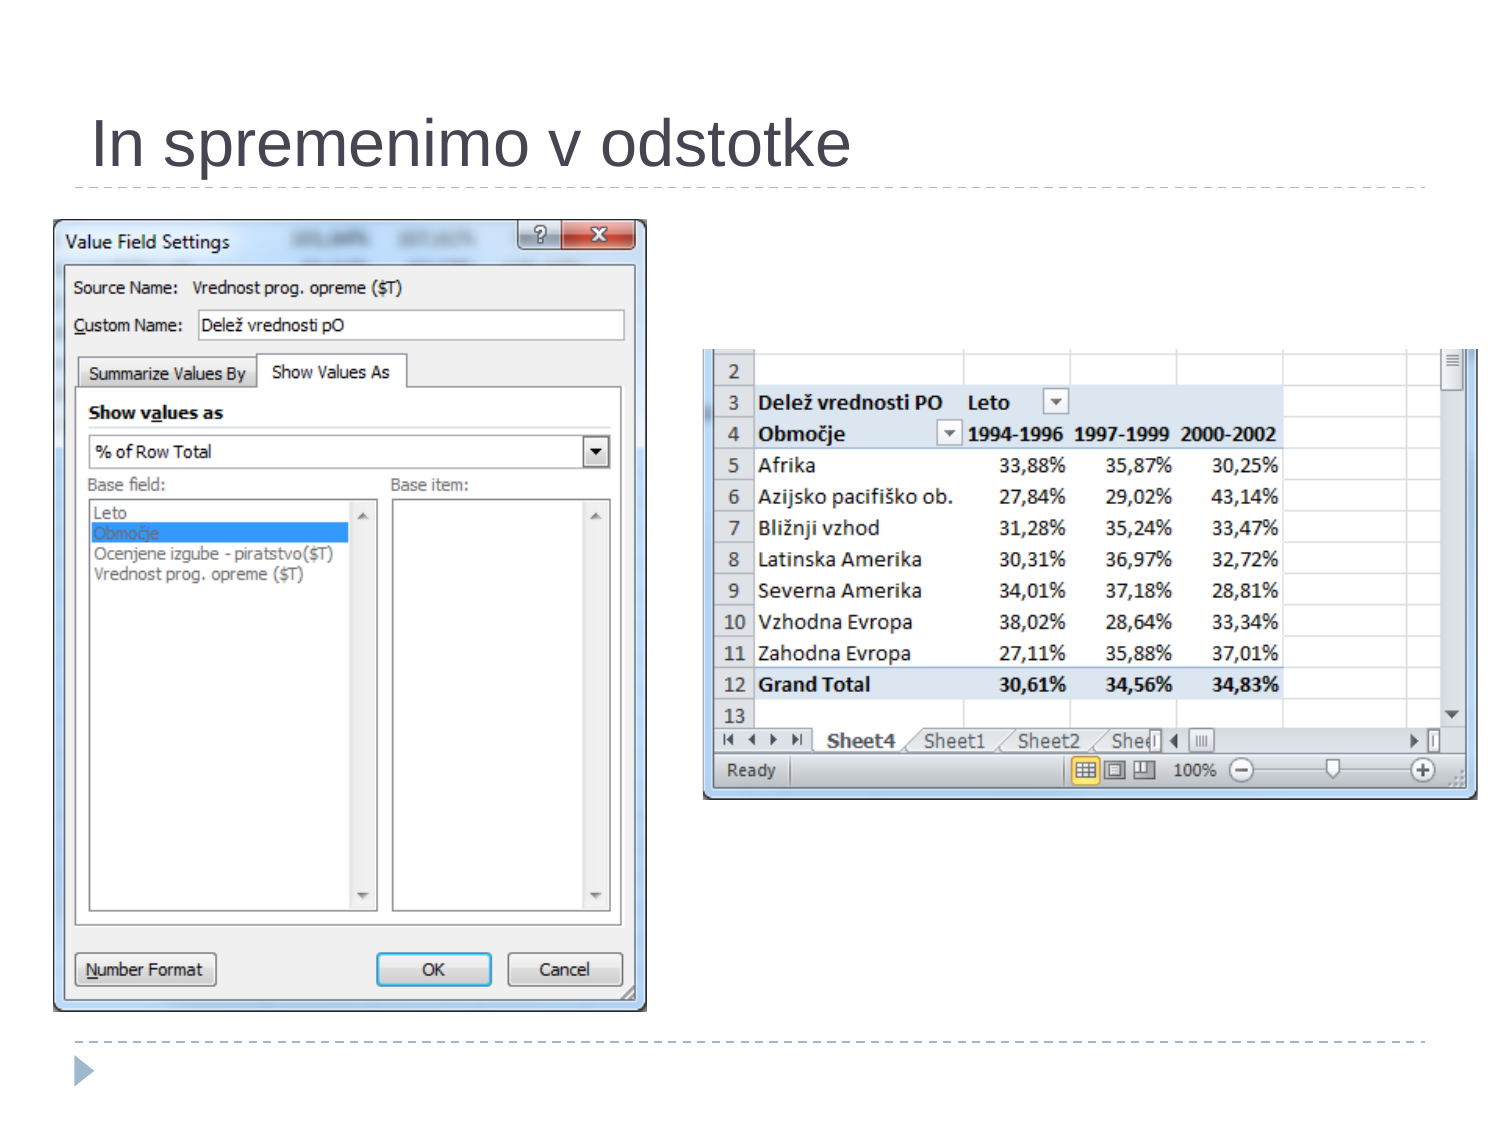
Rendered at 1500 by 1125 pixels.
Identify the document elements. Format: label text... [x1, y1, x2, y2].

title In spremenimo v odstotke [75, 24, 1425, 188]
picture [53, 219, 647, 1013]
picture [702, 349, 1478, 800]
